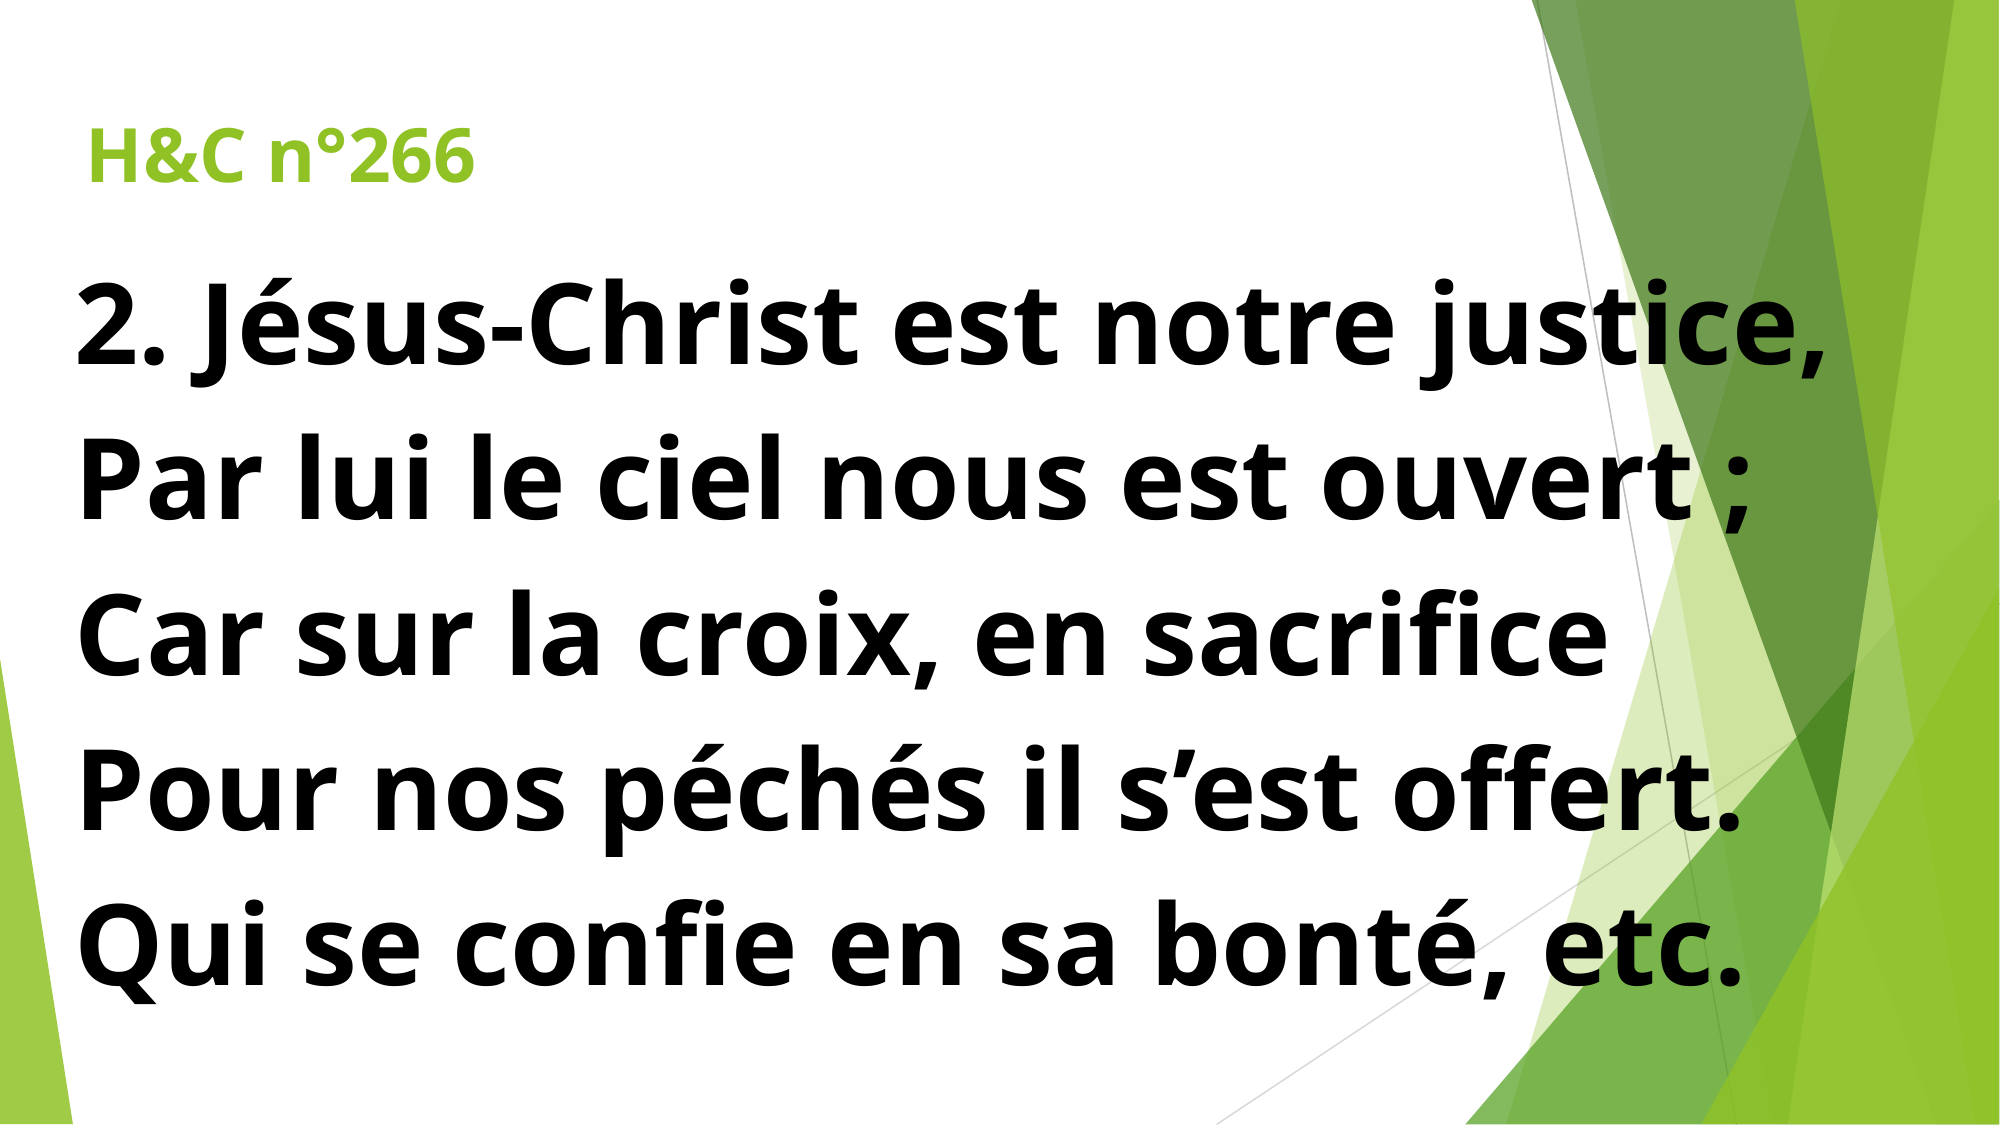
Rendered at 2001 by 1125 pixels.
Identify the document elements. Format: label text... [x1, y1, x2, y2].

text_box H&C n°266 [70, 99, 1522, 224]
text_box 2. Jésus-Christ est notre justice, Par lui le ciel nous est ouvert ; Car sur la croix, en sacrifice Pour nos péchés il s’est offert. Qui se confie en sa bonté, etc. [59, 224, 1949, 1063]
